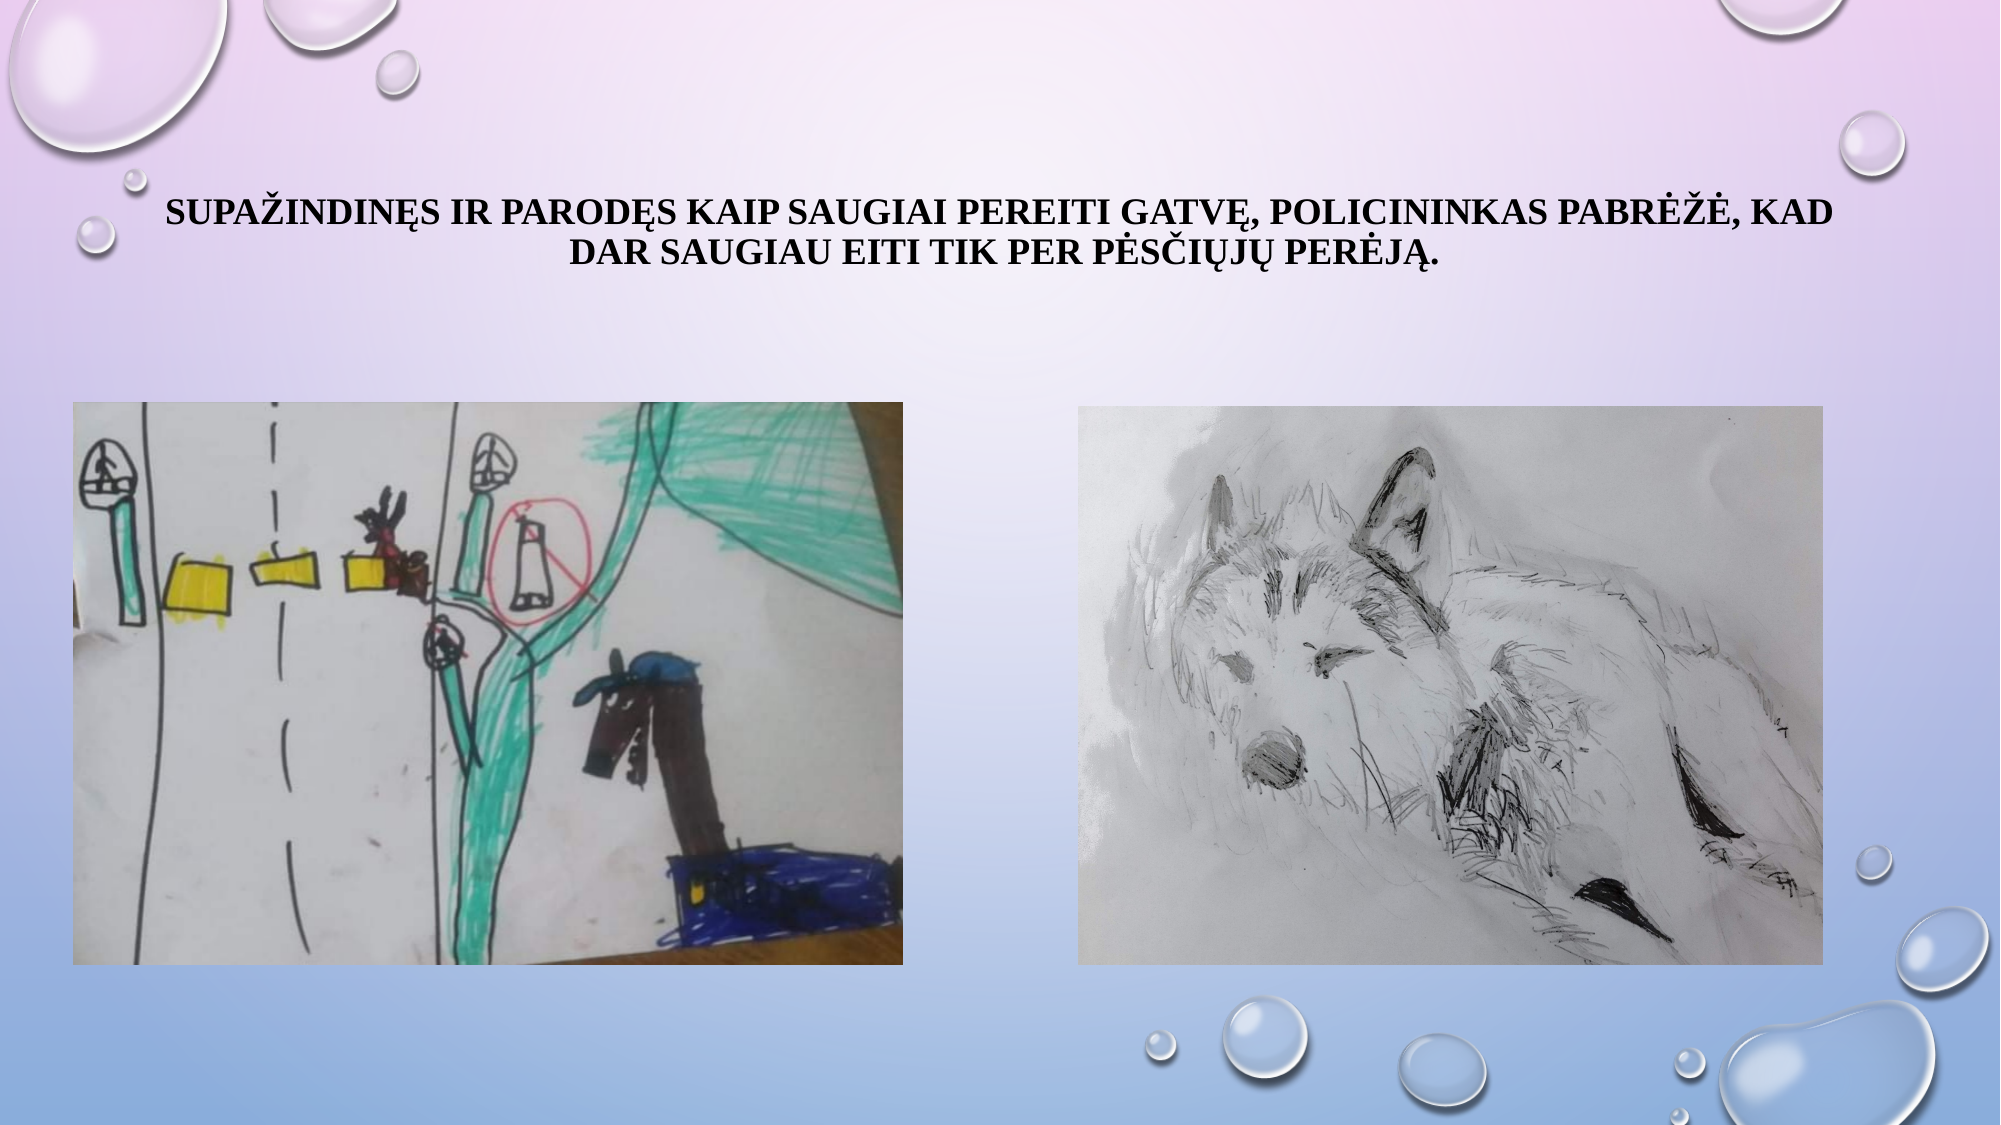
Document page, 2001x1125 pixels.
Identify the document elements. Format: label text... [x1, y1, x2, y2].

title Supažindinęs ir parodęs kaip saugiai pereiti gatvę, policininkas pabrėžė, kad dar saugiau eiti tik per pėsčiųjų perėją. [149, 101, 1851, 364]
picture [73, 402, 903, 965]
picture [1078, 406, 1823, 965]
